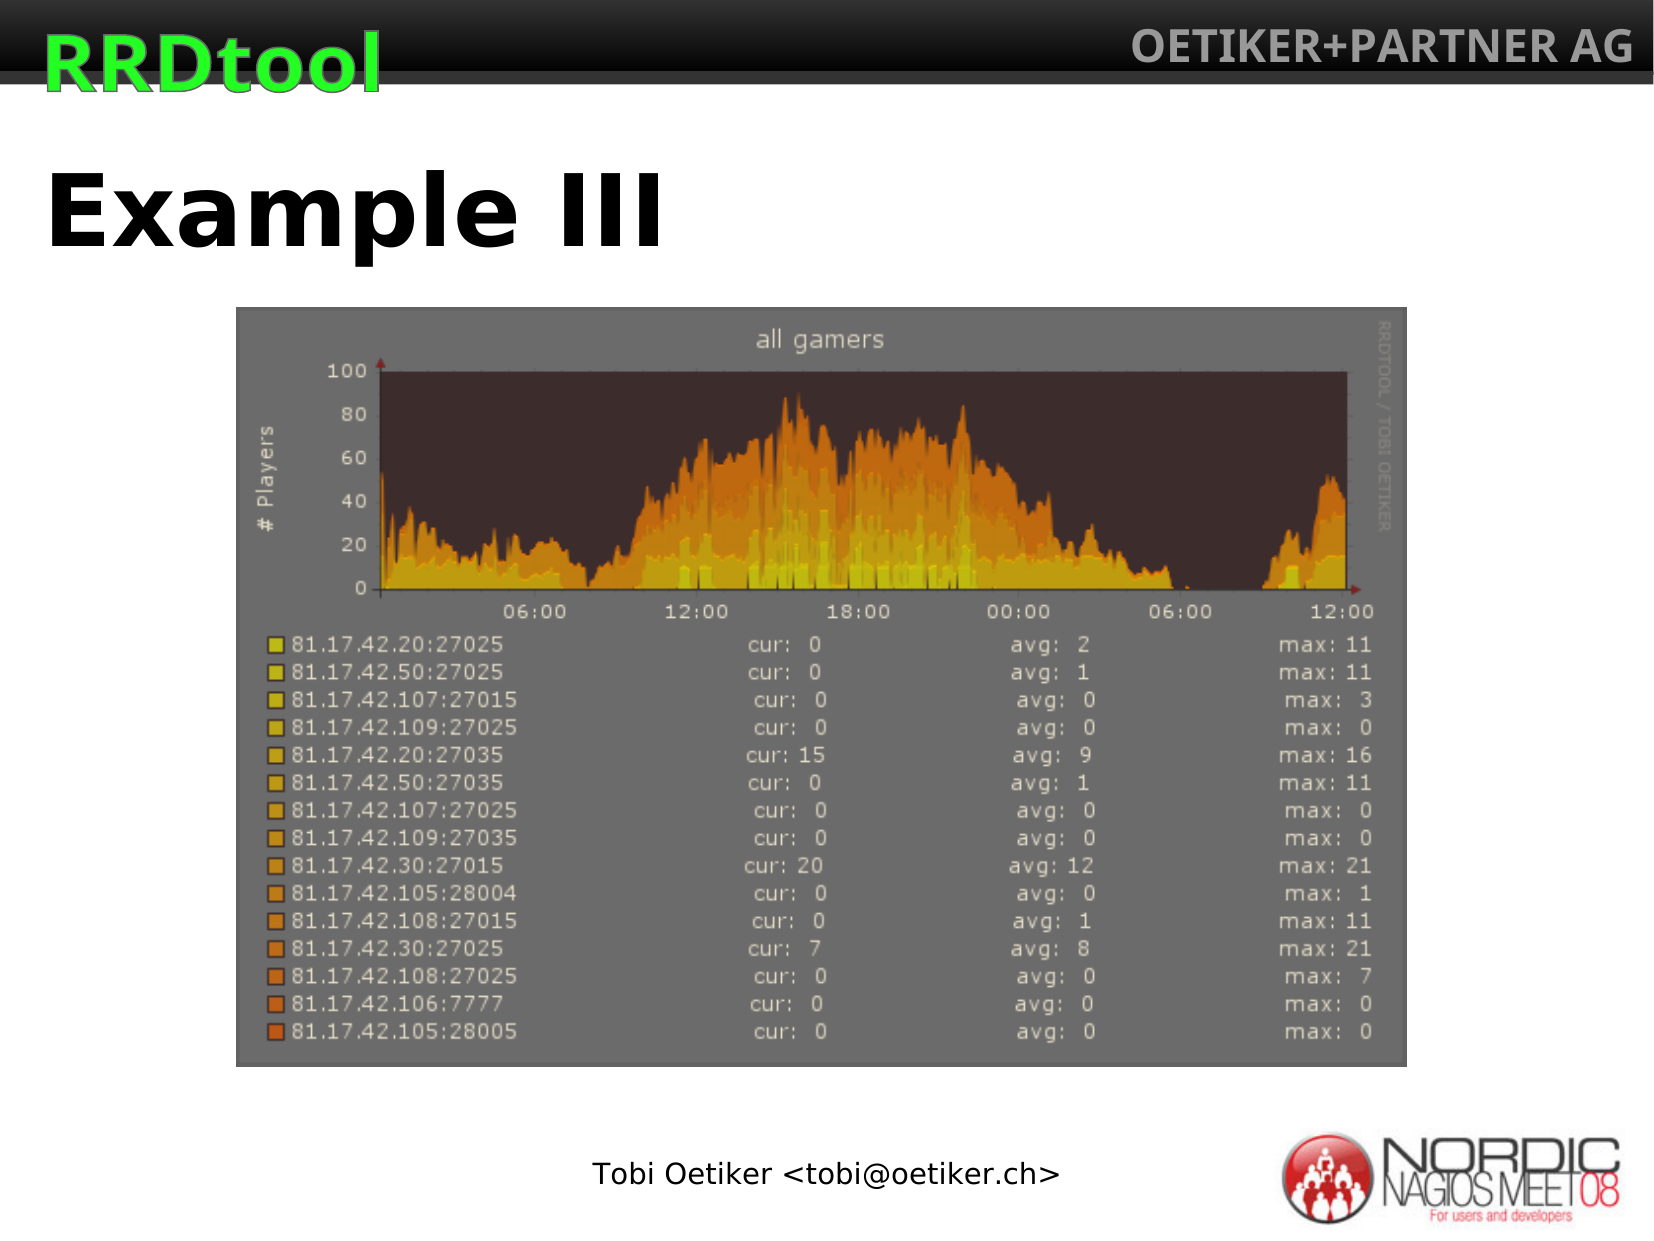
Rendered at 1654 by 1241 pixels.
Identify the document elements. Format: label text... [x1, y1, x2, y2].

picture [1262, 1116, 1654, 1241]
title Example III [43, 137, 1582, 287]
picture [236, 307, 1407, 1067]
